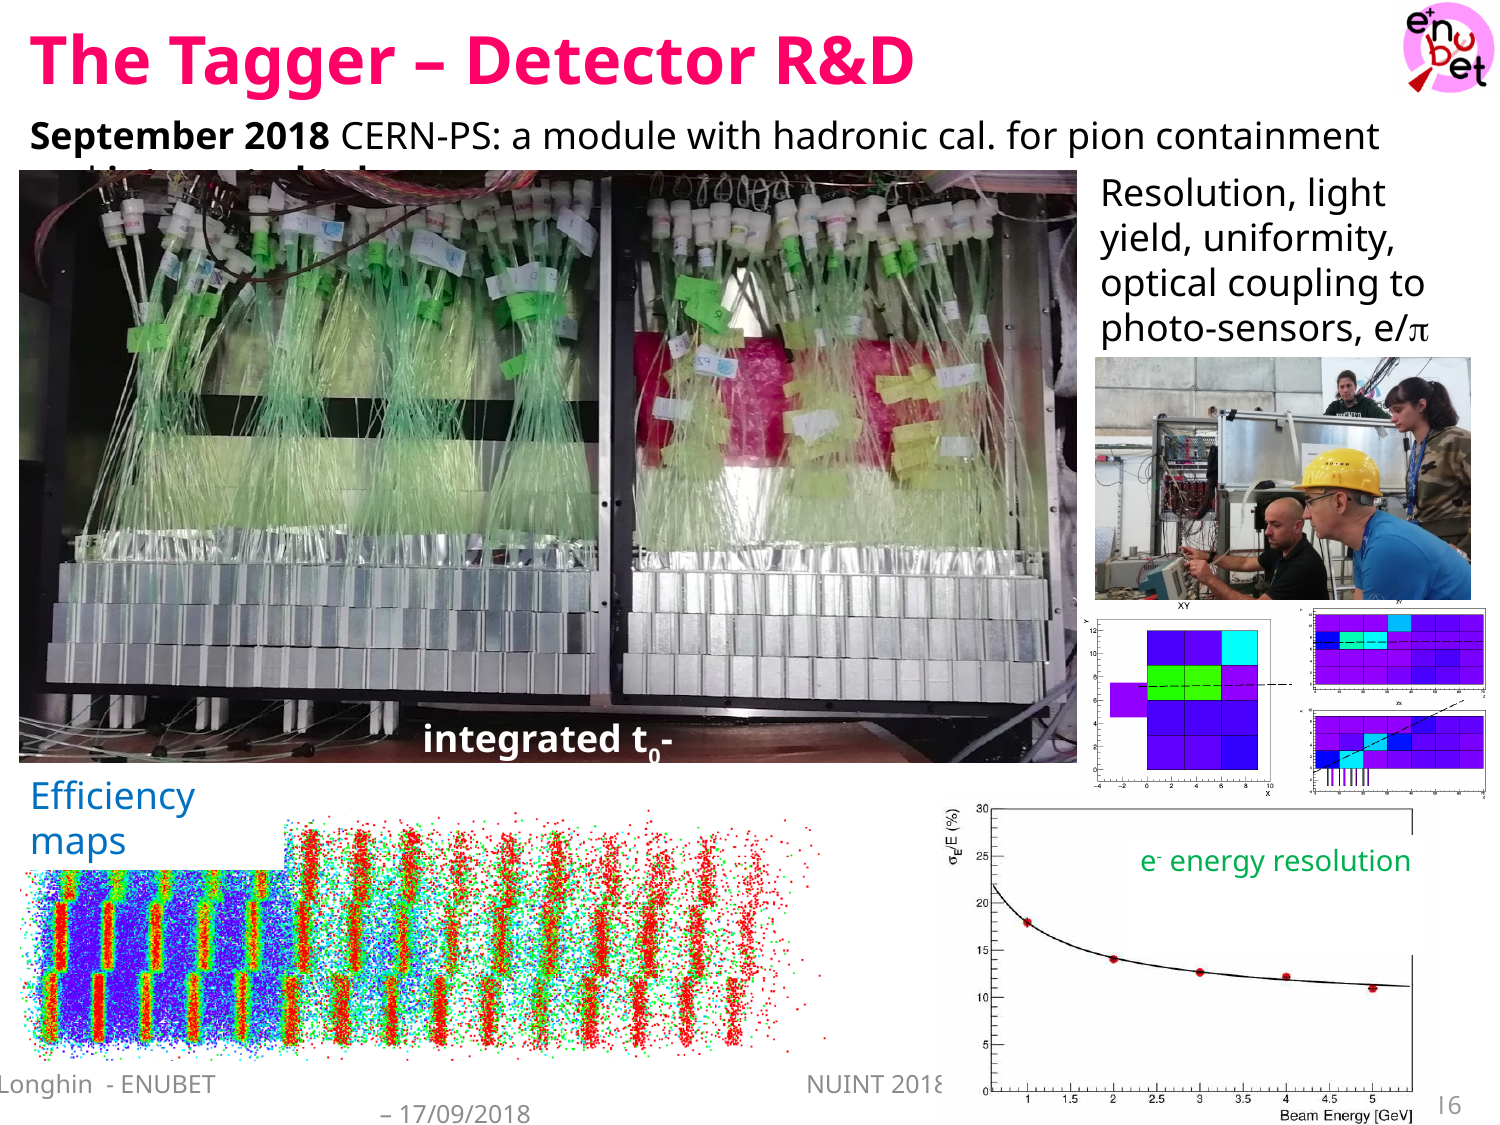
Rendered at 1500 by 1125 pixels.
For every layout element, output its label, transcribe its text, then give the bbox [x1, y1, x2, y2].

picture [20, 809, 831, 1061]
text_box e- energy resolution [1125, 835, 1427, 955]
picture [941, 357, 1491, 1125]
text_box Efficiency maps [14, 764, 285, 870]
picture [1397, 0, 1500, 95]
picture [19, 170, 1077, 763]
text_box The Tagger – Detector R&D [15, 10, 1376, 104]
text_box Resolution, light yield, uniformity, optical coupling to photo-sensors, e/p separation. In progress. [1085, 162, 1500, 447]
text_box integrated t0-layer [407, 705, 716, 772]
text_box September 2018 CERN-PS: a module with hadronic cal. for pion containment and integrated t0-layer [15, 104, 1471, 219]
